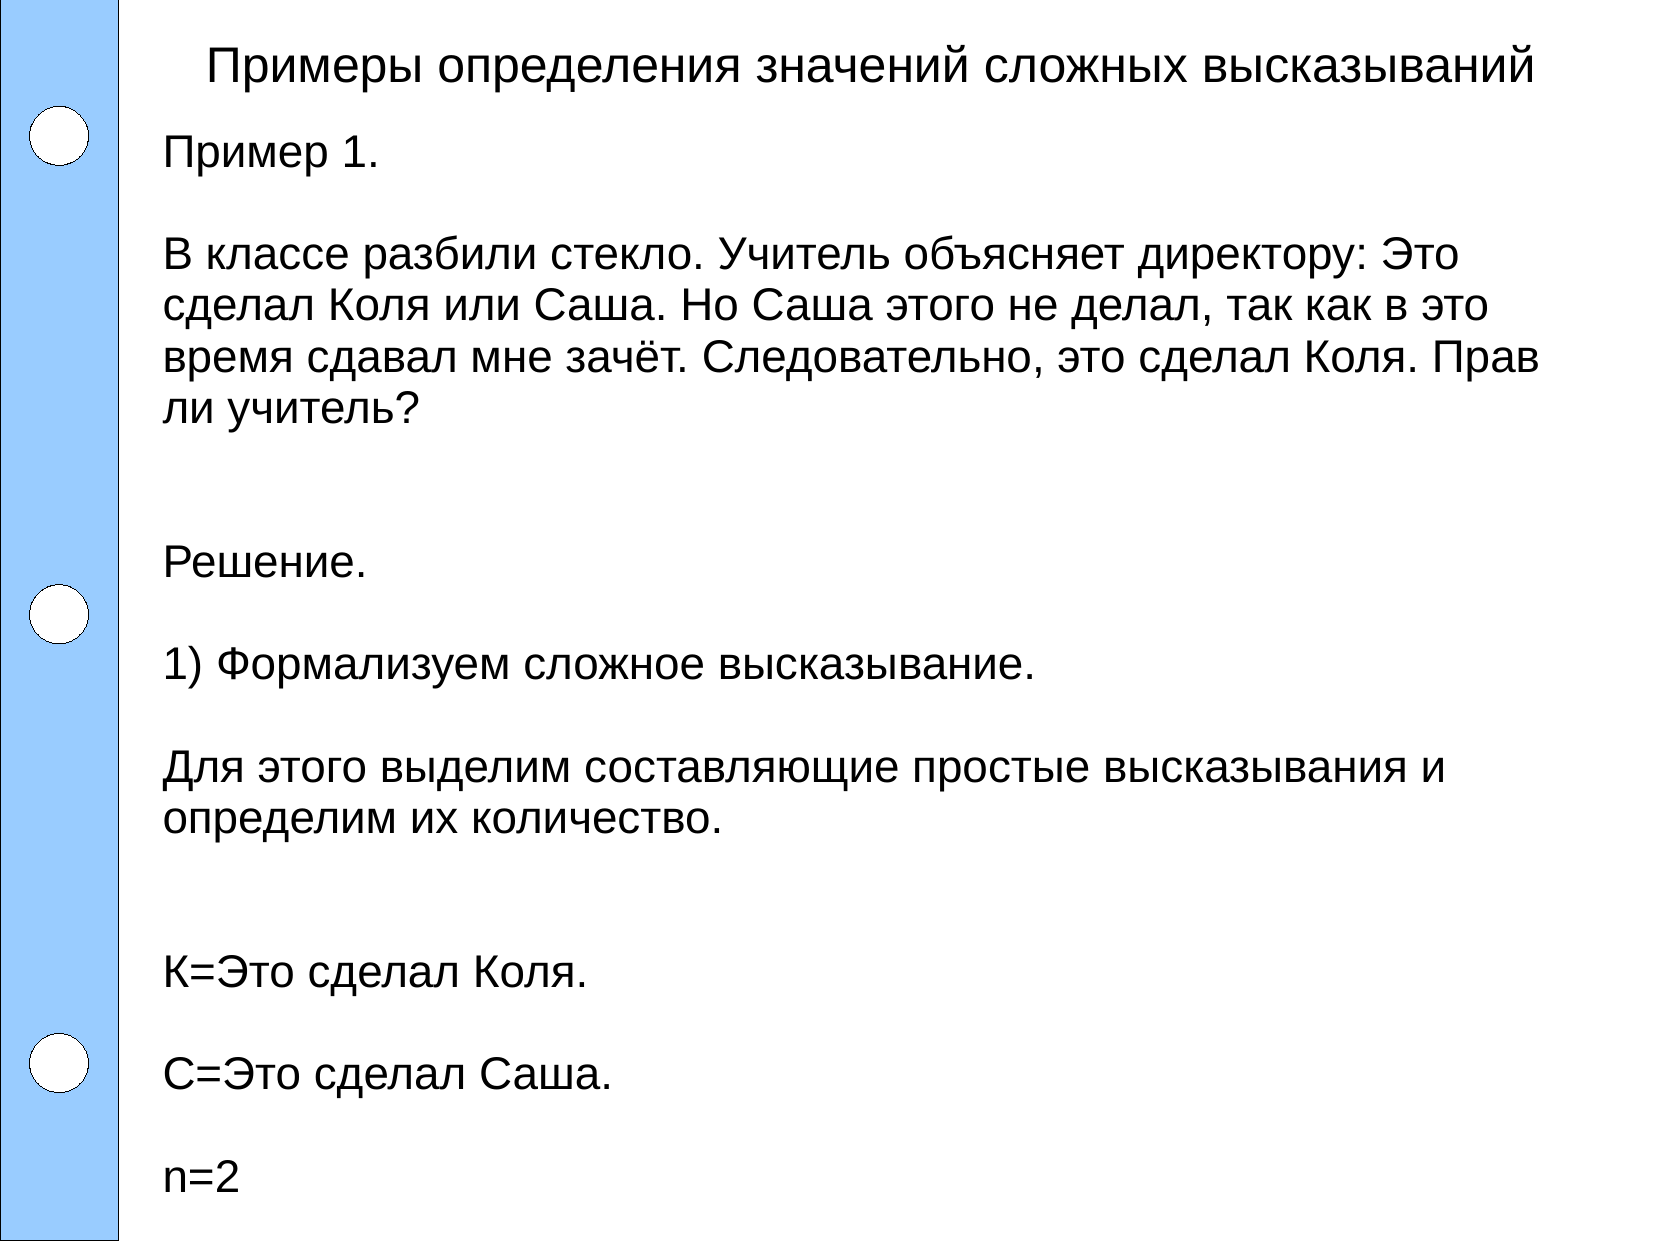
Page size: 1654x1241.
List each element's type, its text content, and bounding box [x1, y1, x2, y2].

text_box Примеры определения значений сложных высказываний [177, 29, 1565, 101]
text_box [0, 0, 119, 1241]
text_box Пример 1. В классе разбили стекло. Учитель объясняет директору: Это сделал Коля или Саша. Но Саша этого не делал, так как в это время сдавал мне зачёт. Следовательно, это сделал Коля. Прав ли учитель? Решение. 1) Формализуем сложное высказывание. Для этого выделим составляющие простые высказывания и определим их количество. К=Это сделал Коля. С=Это сделал Саша. n=2 [147, 118, 1565, 1205]
